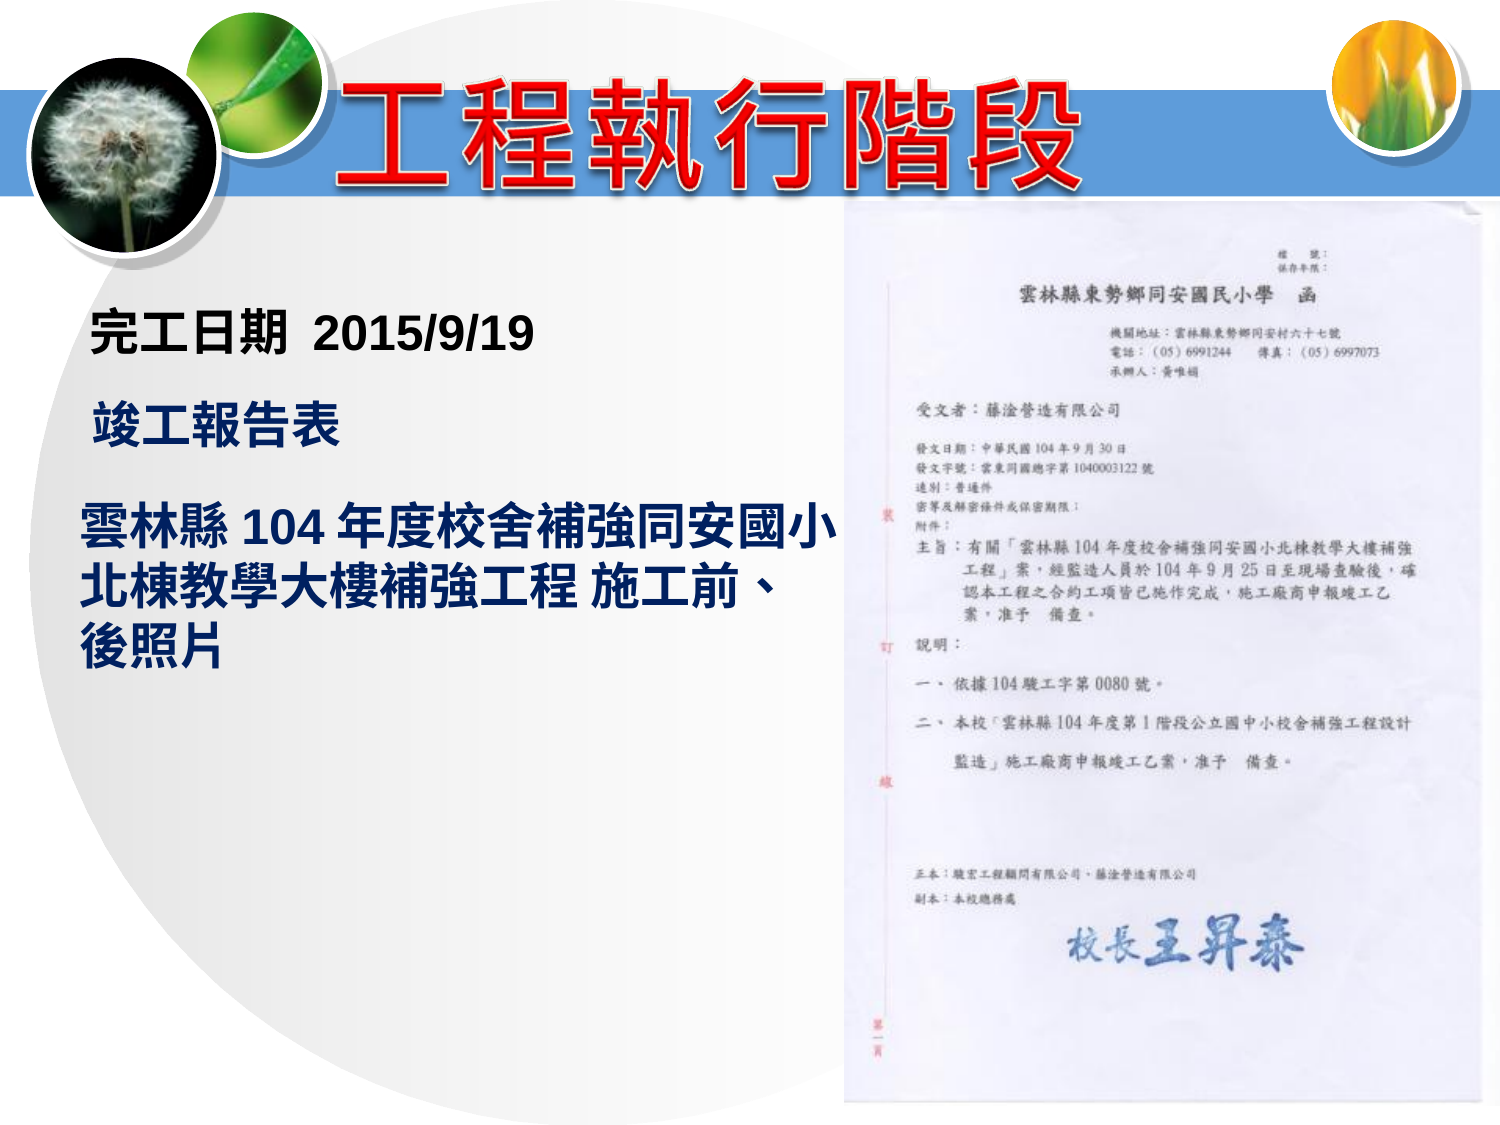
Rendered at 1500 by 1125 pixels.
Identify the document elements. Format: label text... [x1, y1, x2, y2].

picture [186, 12, 1500, 1106]
text_box 雲林縣104年度校舍補強同安國小 北棟教學大樓補強工程 施工前、 後照片 [64, 486, 844, 683]
text_box 竣工報告表 [76, 385, 372, 461]
picture [1331, 20, 1457, 151]
text_box 完工日期 2015/9/19 [74, 292, 550, 369]
picture [31, 57, 217, 253]
